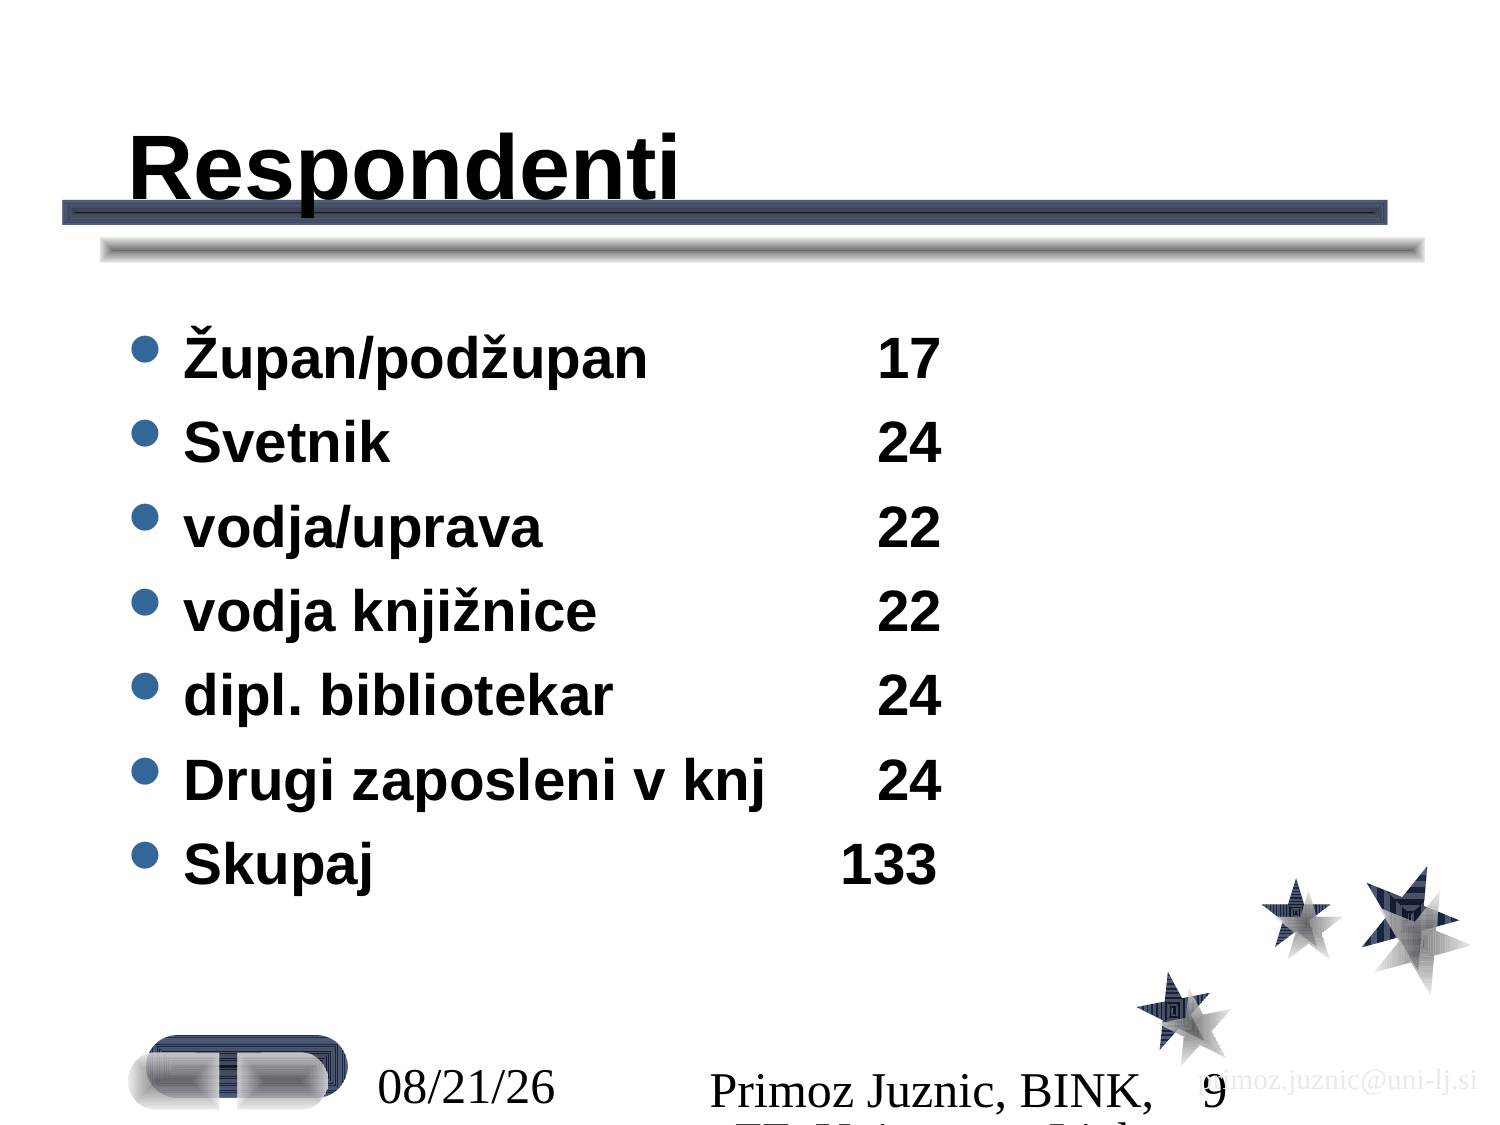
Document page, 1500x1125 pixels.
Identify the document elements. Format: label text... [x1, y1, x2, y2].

list Župan/podžupan 17 Svetnik 24 vodja/uprava 22 vodja knjižnice 22 dipl. bibliotekar 24 Drugi zaposleni v knj 24 Skupaj 133 [112, 312, 1388, 988]
title Respondenti [112, 37, 1388, 225]
